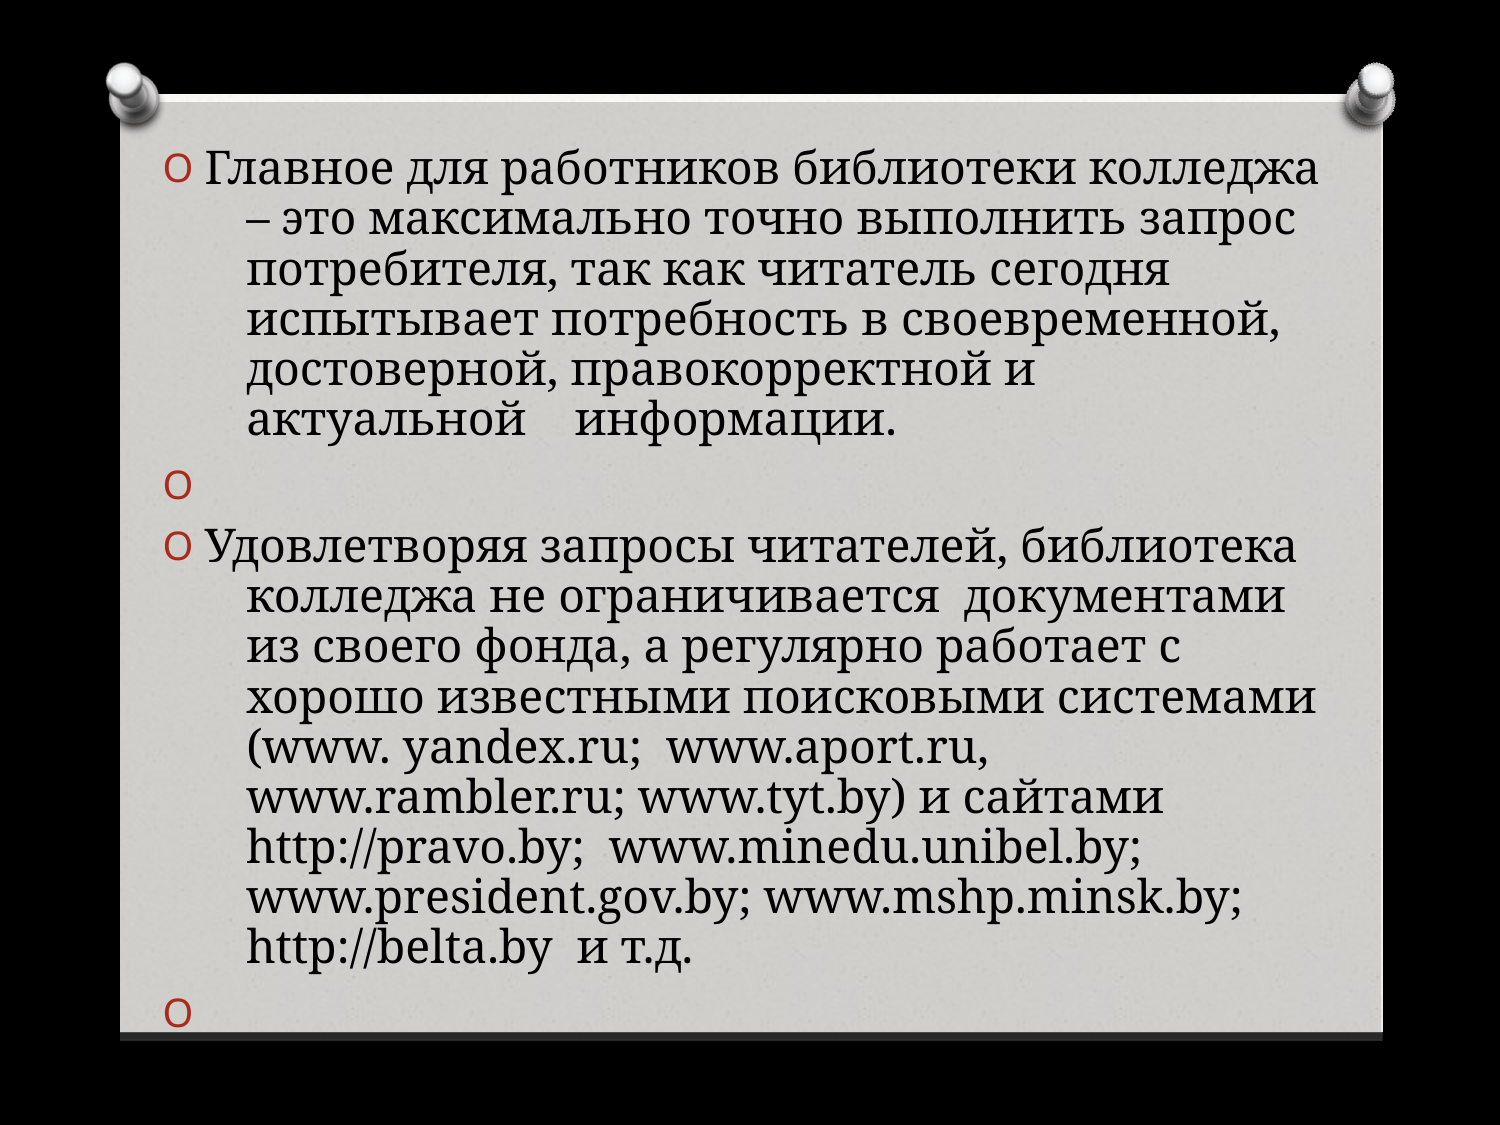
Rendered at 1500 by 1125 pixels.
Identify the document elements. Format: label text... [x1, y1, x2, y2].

list Главное для работников библиотеки колледжа – это максимально точно выполнить запрос потребителя, так как читатель сегодня испытывает потребность в своевременной, достоверной, правокорректной и актуальной информации. Удовлетворяя запросы читателей, библиотека колледжа не ограничивается документами из своего фонда, а регулярно работает с хорошо известными поисковыми системами (www. yandex.ru; www.aport.ru, www.rambler.ru; www.tyt.by) и сайтами http://pravo.by; www.minedu.unibel.by; www.president.gov.by; www.mshp.minsk.by; http://belta.by и т.д. [147, 137, 1341, 1000]
